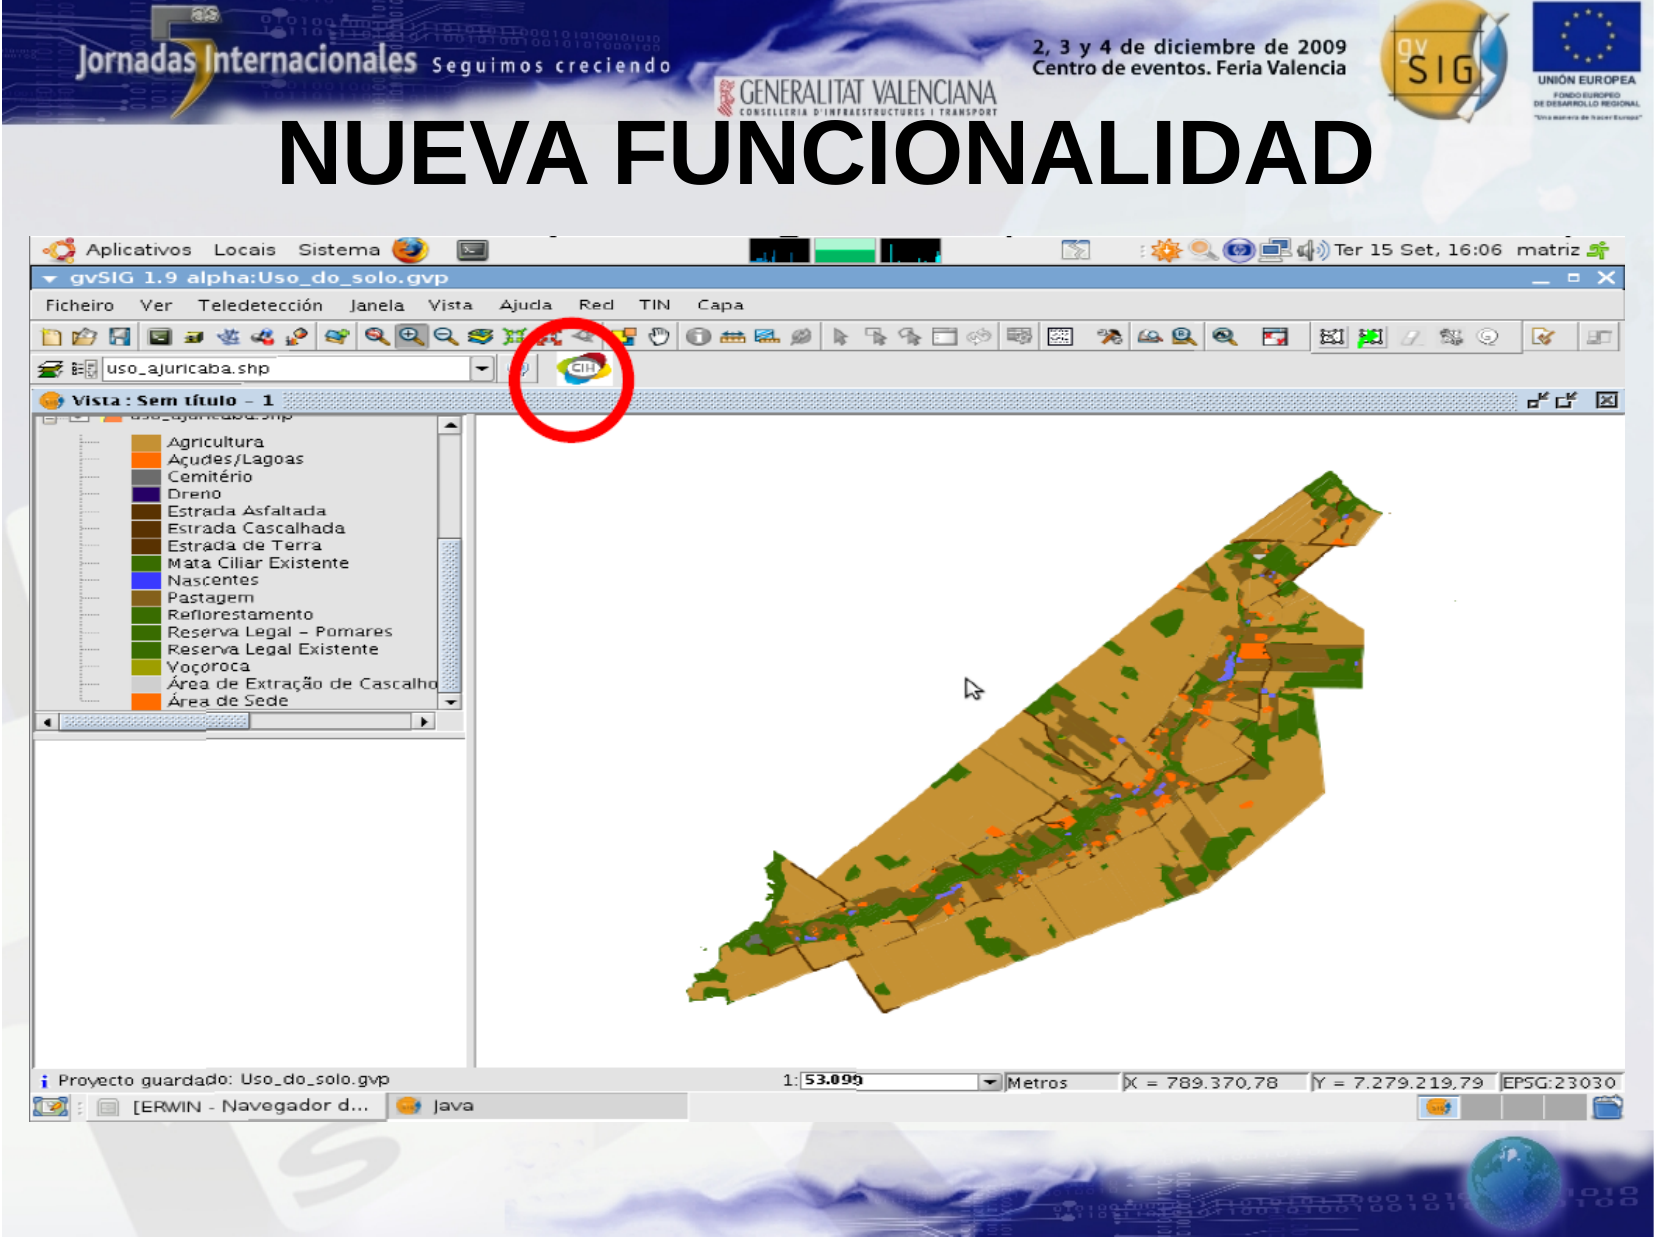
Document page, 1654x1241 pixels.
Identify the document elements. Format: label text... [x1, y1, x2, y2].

picture [2, 0, 1654, 1237]
title NUEVA FUNCIONALIDAD [82, 56, 1571, 236]
